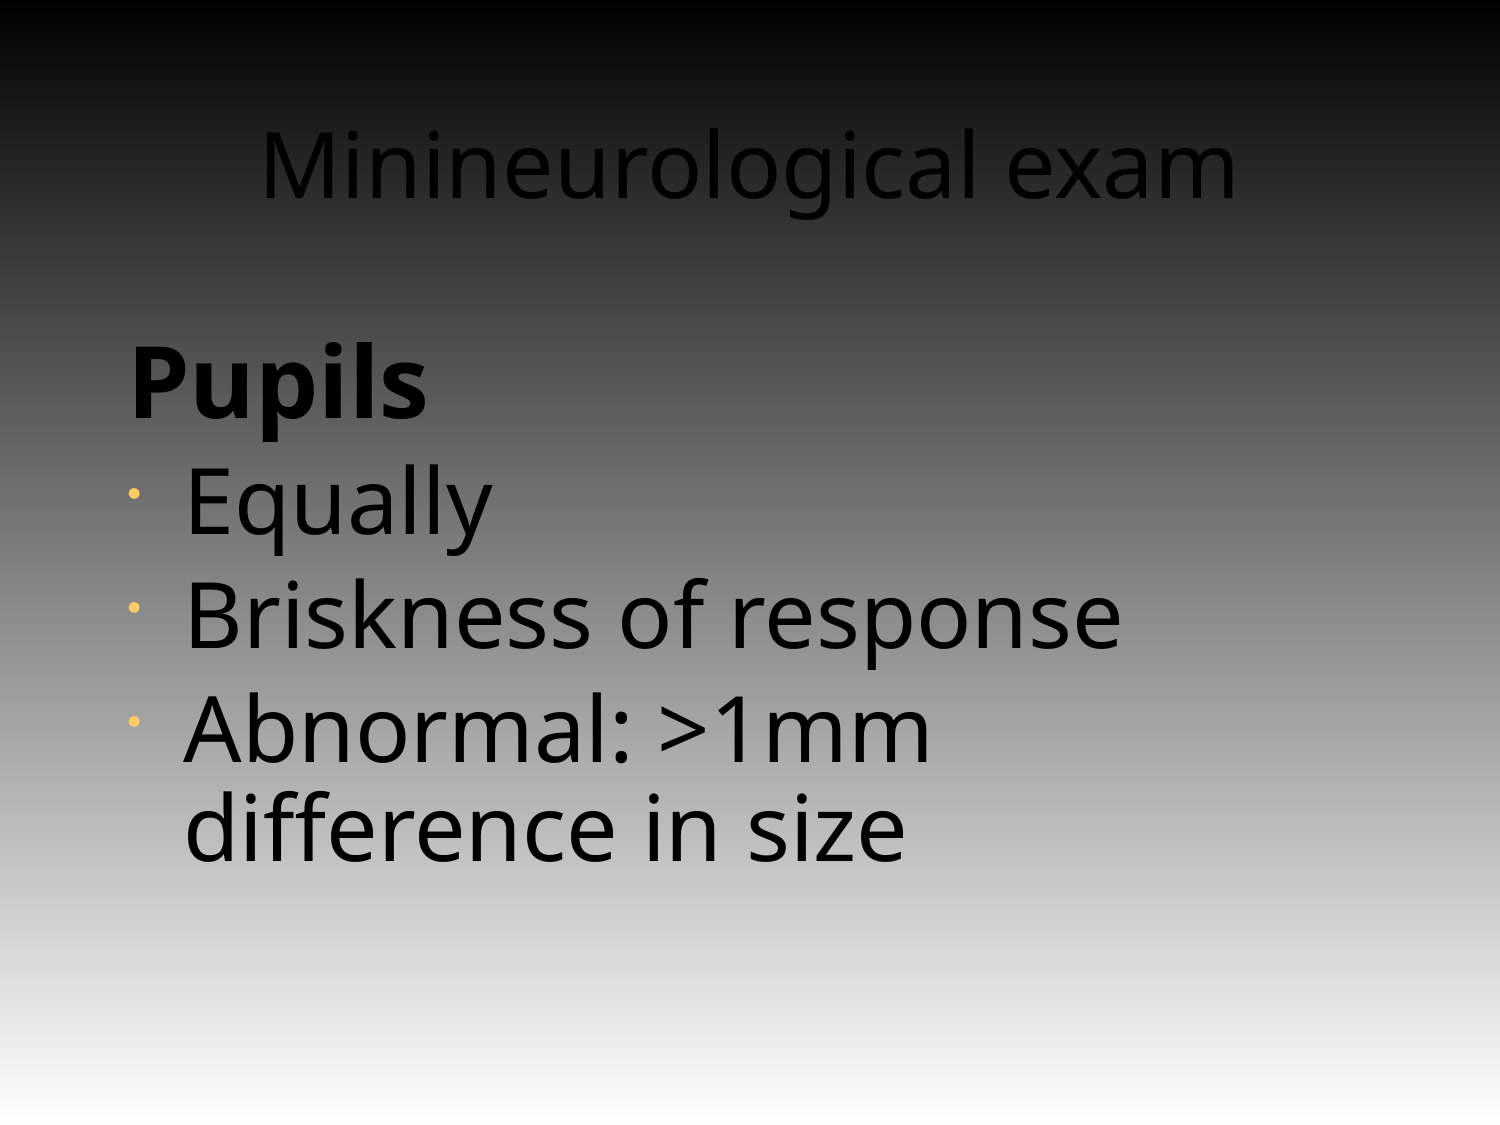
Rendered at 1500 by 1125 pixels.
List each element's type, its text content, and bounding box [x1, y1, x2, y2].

list Pupils Equally Briskness of response Abnormal: >1mm difference in size [112, 324, 1388, 1000]
title Minineurological exam [112, 99, 1388, 288]
